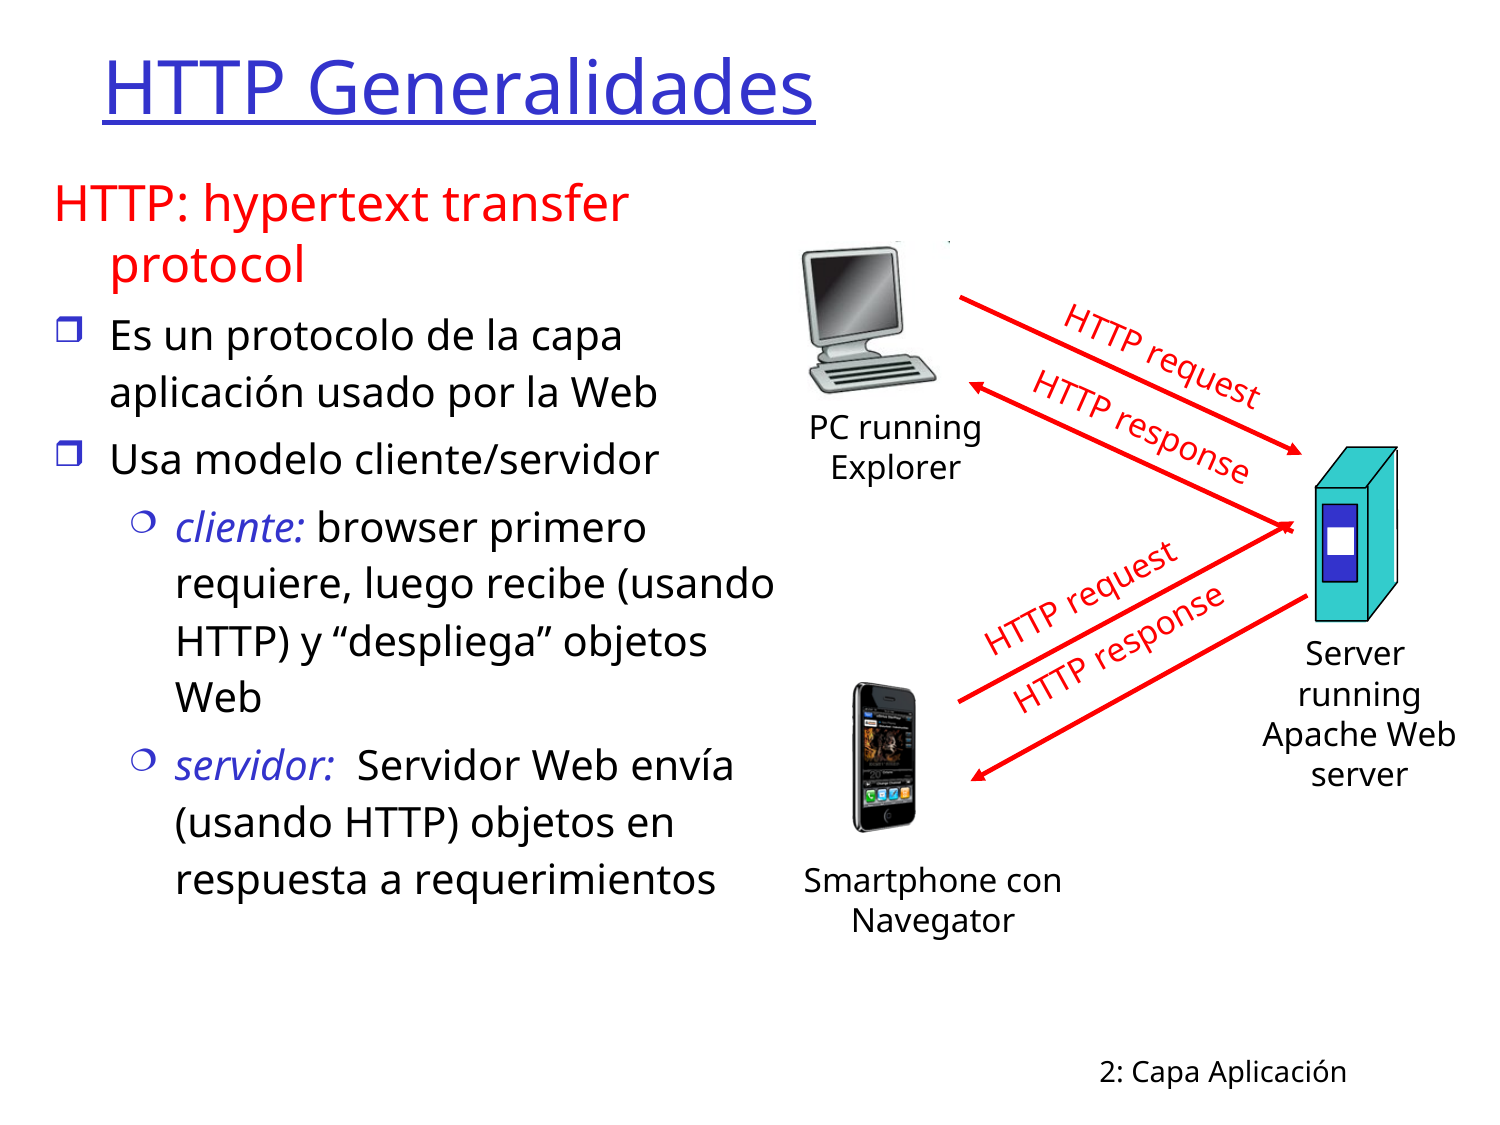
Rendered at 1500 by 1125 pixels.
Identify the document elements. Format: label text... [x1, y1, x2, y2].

list HTTP: hypertext transfer protocol Es un protocolo de la capa aplicación usado por la Web Usa modelo cliente/servidor cliente: browser primero requiere, luego recibe (usando HTTP) y “despliega” objetos Web servidor: Servidor Web envía (usando HTTP) objetos en respuesta a requerimientos [38, 164, 804, 979]
text_box HTTP response [991, 562, 1248, 736]
text_box HTTP response [1010, 351, 1274, 506]
text_box Smartphone con Navegator [788, 856, 1078, 948]
text_box HTTP request [962, 519, 1199, 679]
text_box PC running Explorer [793, 402, 999, 495]
picture [804, 241, 950, 401]
picture [852, 682, 916, 834]
text_box [1315, 447, 1398, 623]
text_box HTTP request [1041, 285, 1283, 431]
title HTTP Generalidades [87, 23, 1463, 150]
text_box Server running Apache Web server [1247, 629, 1473, 801]
